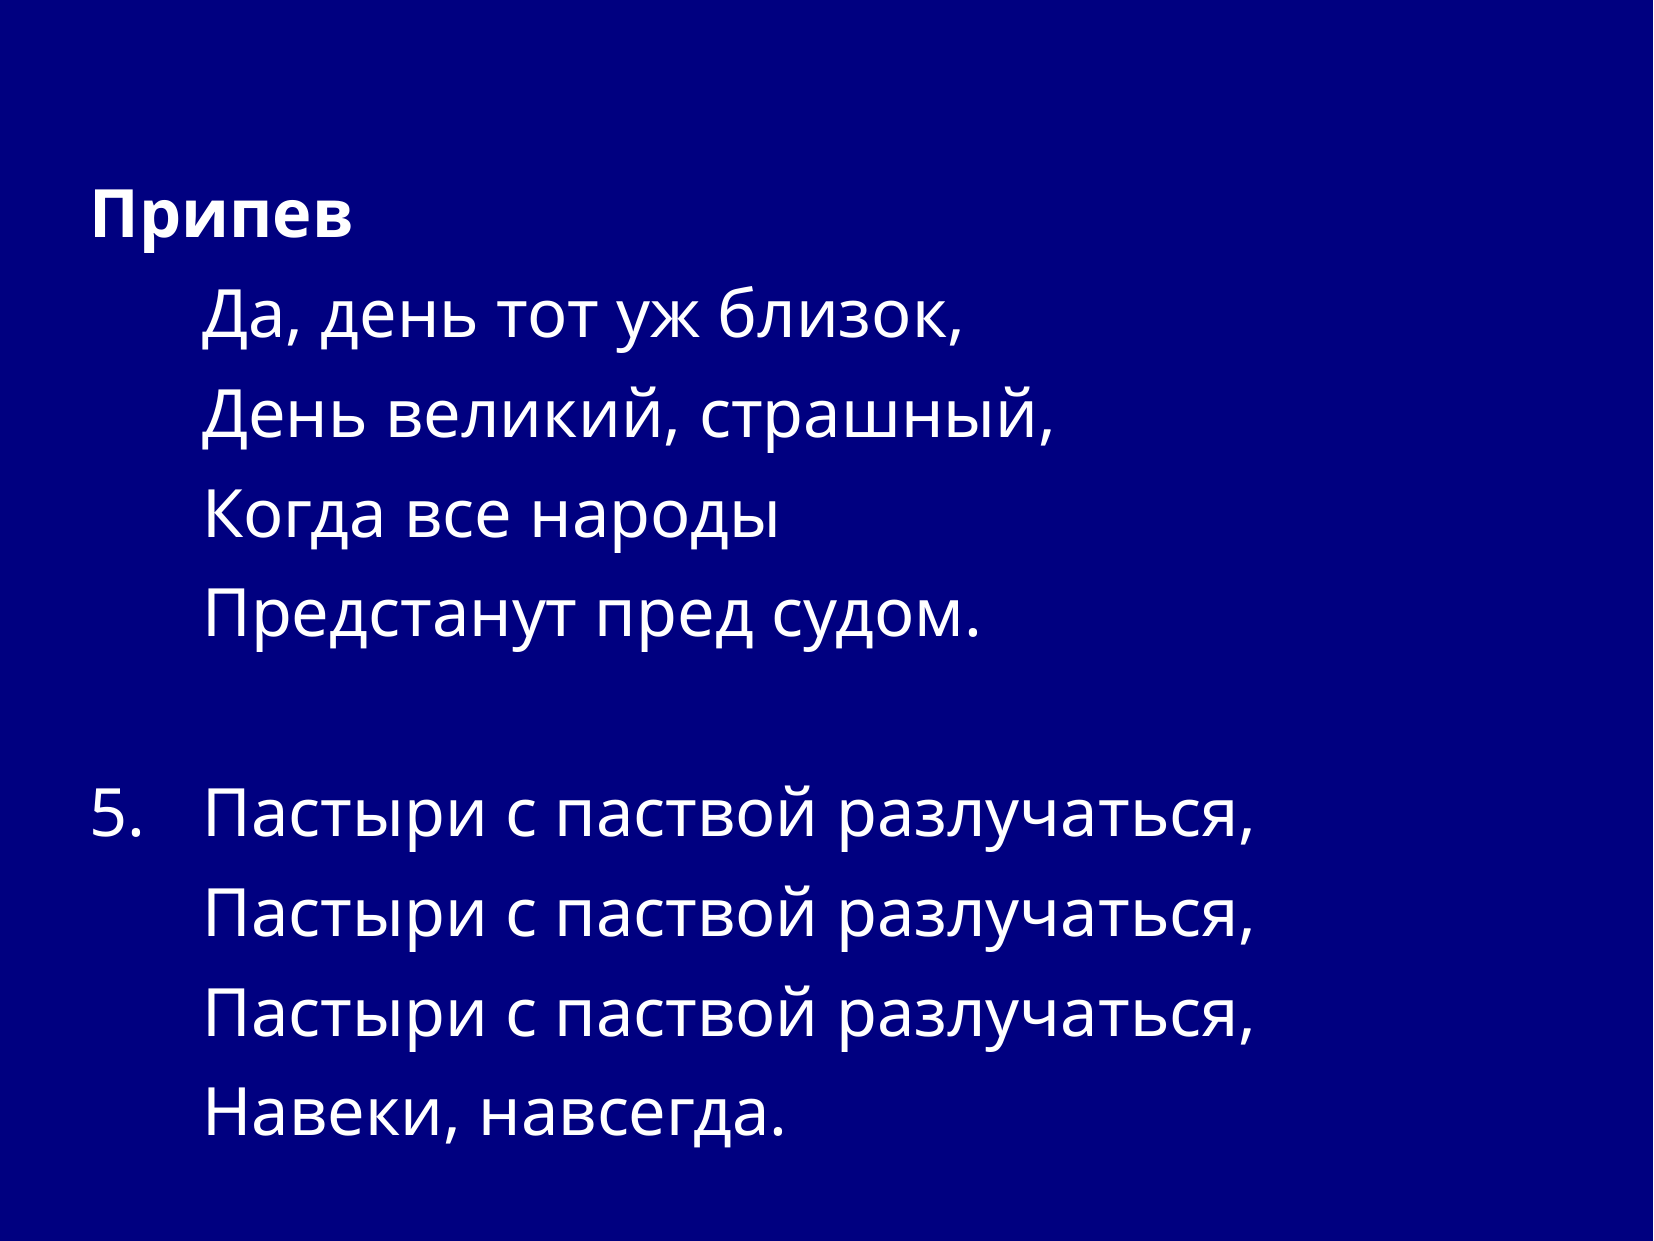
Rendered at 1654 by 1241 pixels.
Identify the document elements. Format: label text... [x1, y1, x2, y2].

text_box Припев Да, день тот уж близок, День великий, страшный, Когда все народы Предстанут пред судом. 5. Пастыри с паствой разлучаться, Пастыри с паствой разлучаться, Пастыри с паствой разлучаться, Навеки, навсегда. [75, 150, 1576, 1163]
